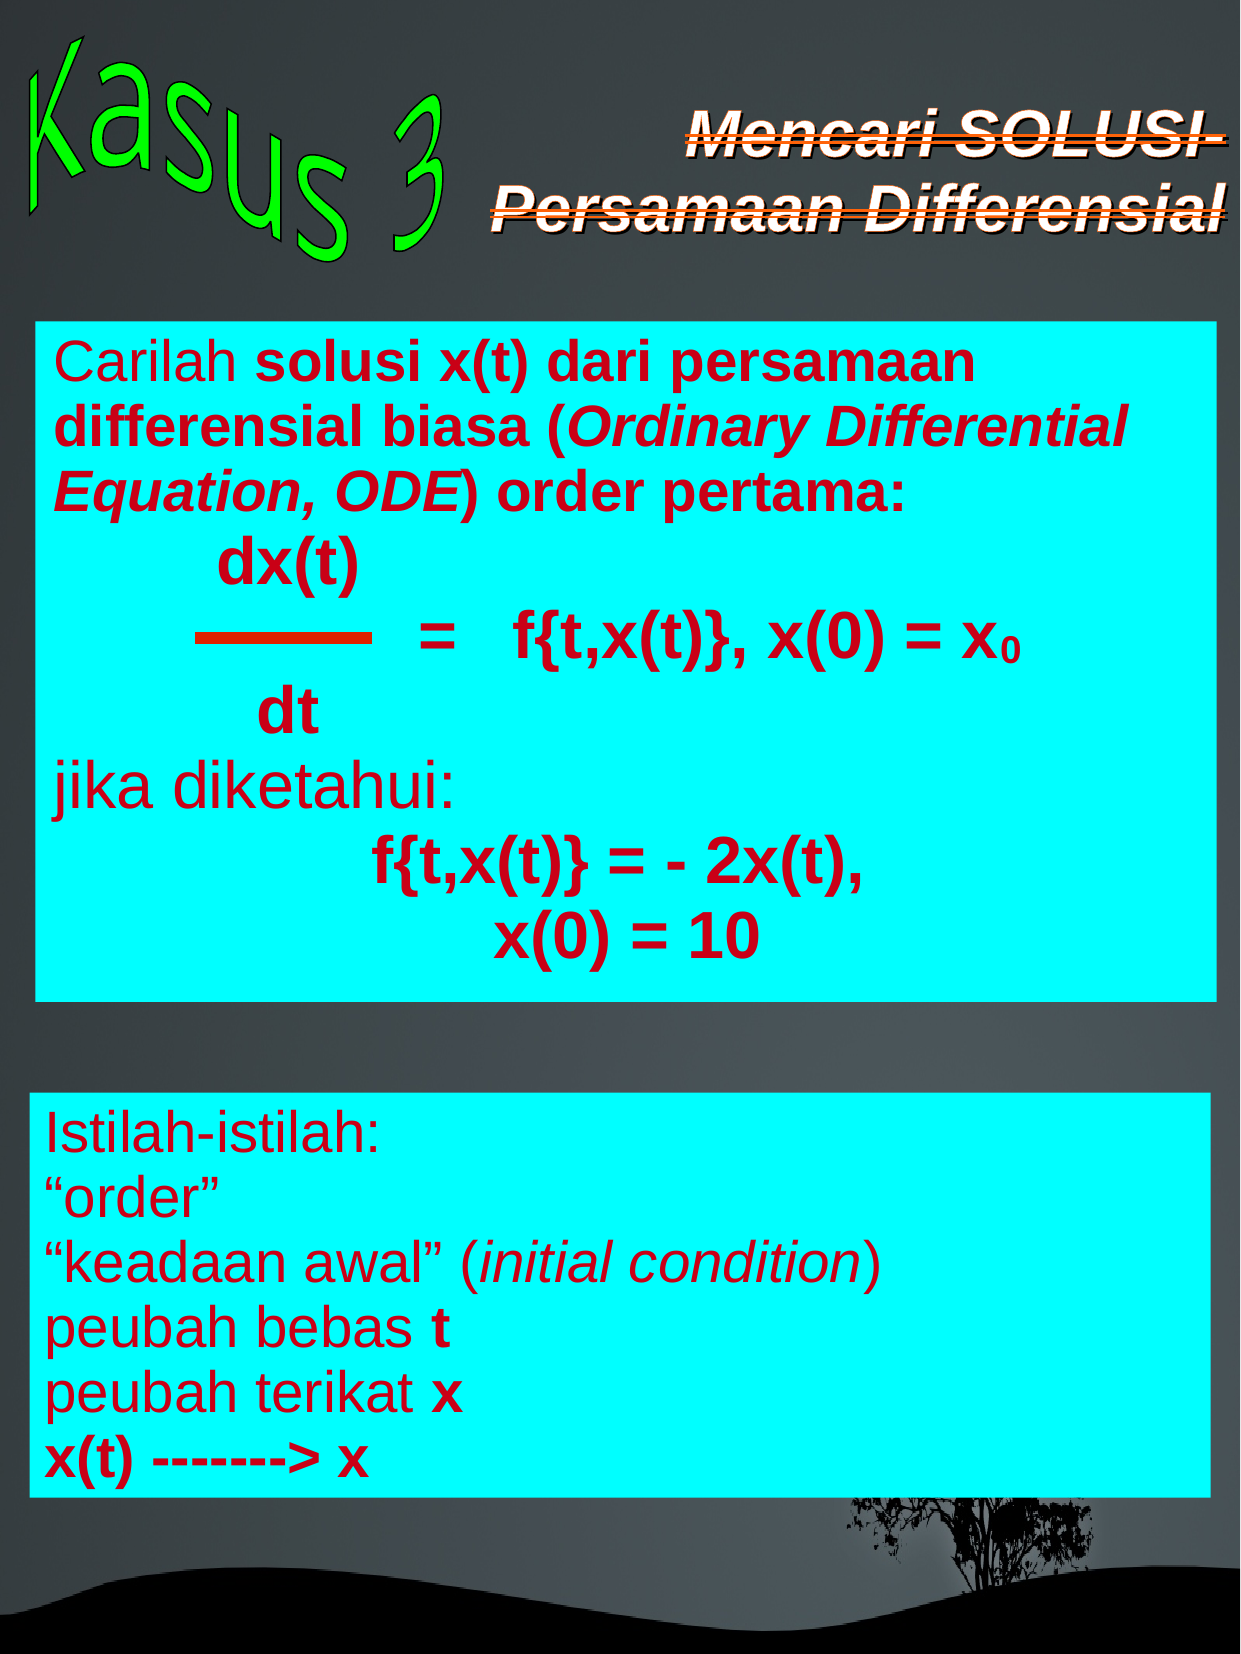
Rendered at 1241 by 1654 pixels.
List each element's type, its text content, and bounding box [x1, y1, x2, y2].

picture [0, 0, 1241, 1654]
text_box Kasus 3 [90, 62, 150, 171]
text_box Mencari SOLUSI-Persamaan Differensial [354, 88, 1241, 253]
text_box Kasus 3 [297, 154, 348, 262]
text_box Kasus 3 [166, 81, 213, 193]
text_box Istilah-istilah: “order” “keadaan awal” (initial condition) peubah bebas t peubah terikat x x(t) -------> x [29, 1092, 1211, 1498]
text_box Carilah solusi x(t) dari persamaan differensial biasa (Ordinary Differential Equation, ODE) order pertama: dx(t) = f{t,x(t)}, x(0) = x0 dt jika diketahui: f{t,x(t)} = - 2x(t), x(0) = 10 [35, 321, 1217, 1002]
text_box Kasus 3 [227, 108, 281, 242]
text_box Kasus 3 [29, 36, 85, 216]
